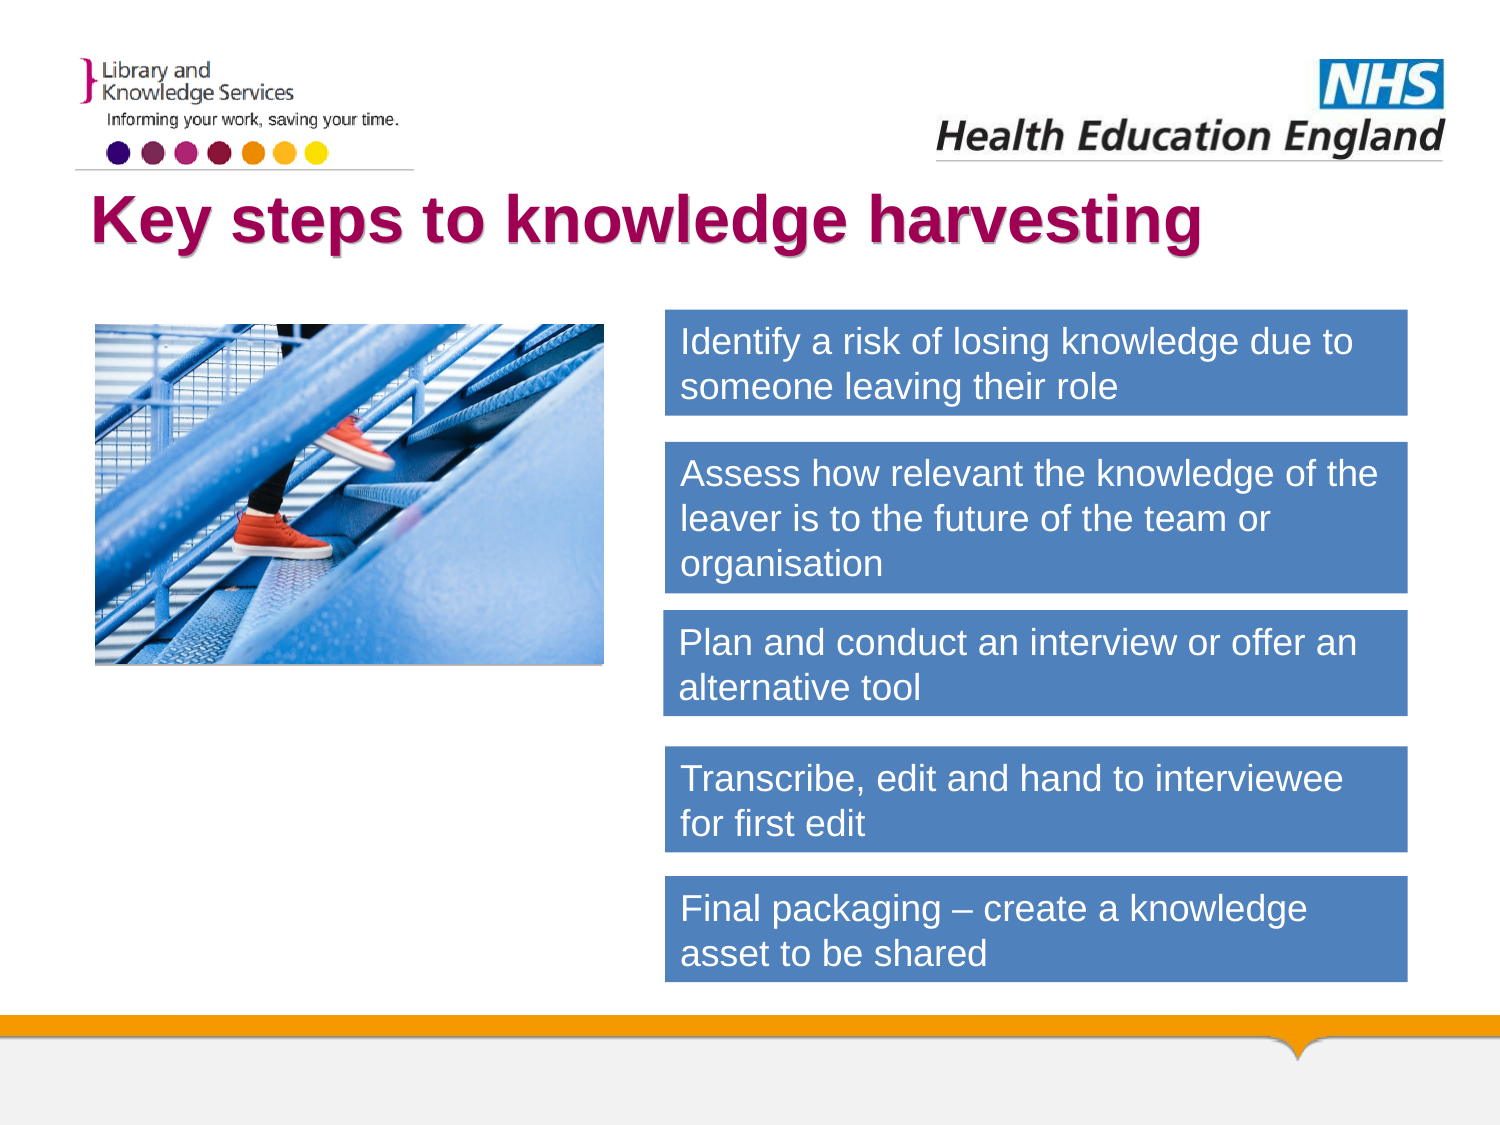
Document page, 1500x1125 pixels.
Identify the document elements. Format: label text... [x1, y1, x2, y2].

text_box Plan and conduct an interview or offer an alternative tool [663, 610, 1408, 717]
picture [95, 324, 604, 664]
text_box Assess how relevant the knowledge of the leaver is to the future of the team or organisation [665, 441, 1408, 594]
picture [75, 54, 416, 169]
text_box Final packaging – create a knowledge asset to be shared [665, 876, 1408, 983]
title Key steps to knowledge harvesting [75, 186, 1351, 298]
text_box Transcribe, edit and hand to interviewee for first edit [665, 746, 1408, 853]
text_box Identify a risk of losing knowledge due to someone leaving their role [665, 309, 1408, 416]
